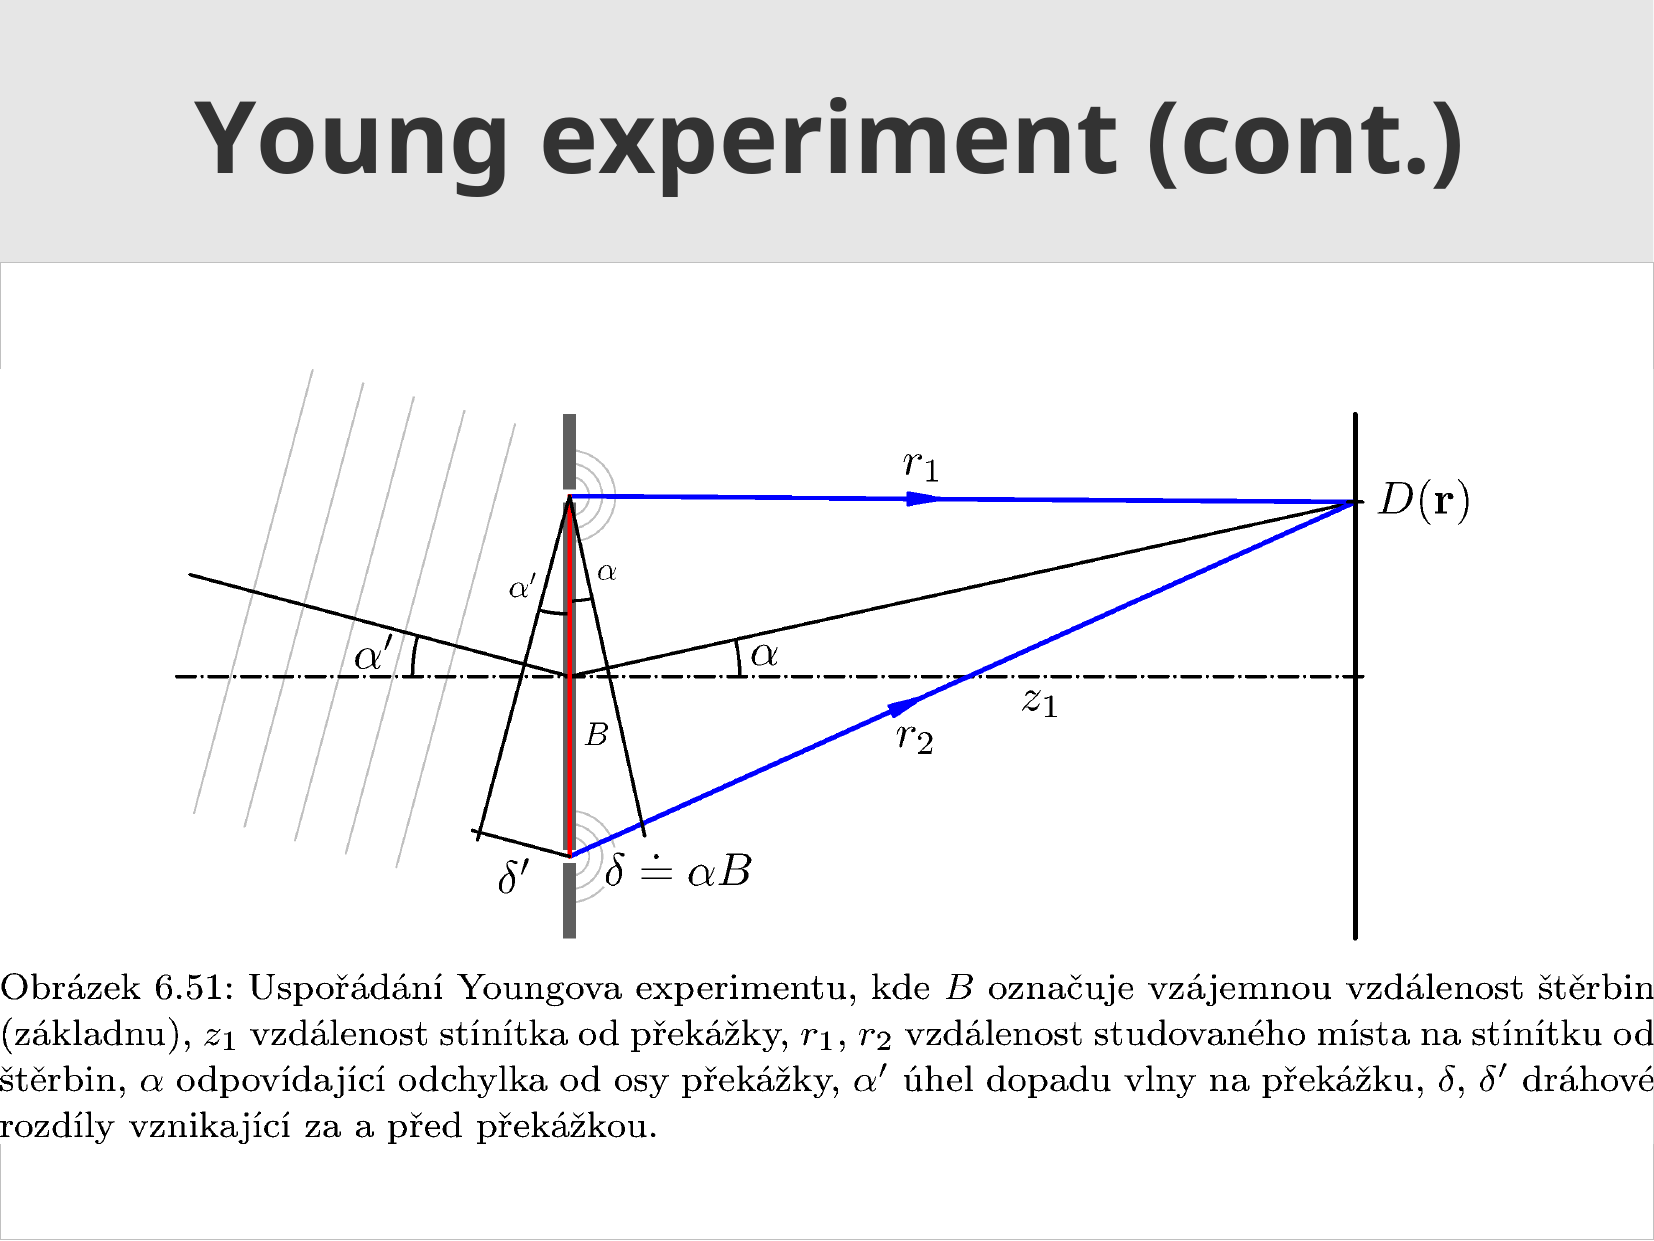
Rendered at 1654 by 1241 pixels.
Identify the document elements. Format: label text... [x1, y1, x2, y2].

picture [0, 369, 1654, 1144]
title Young experiment (cont.) [124, 31, 1537, 239]
